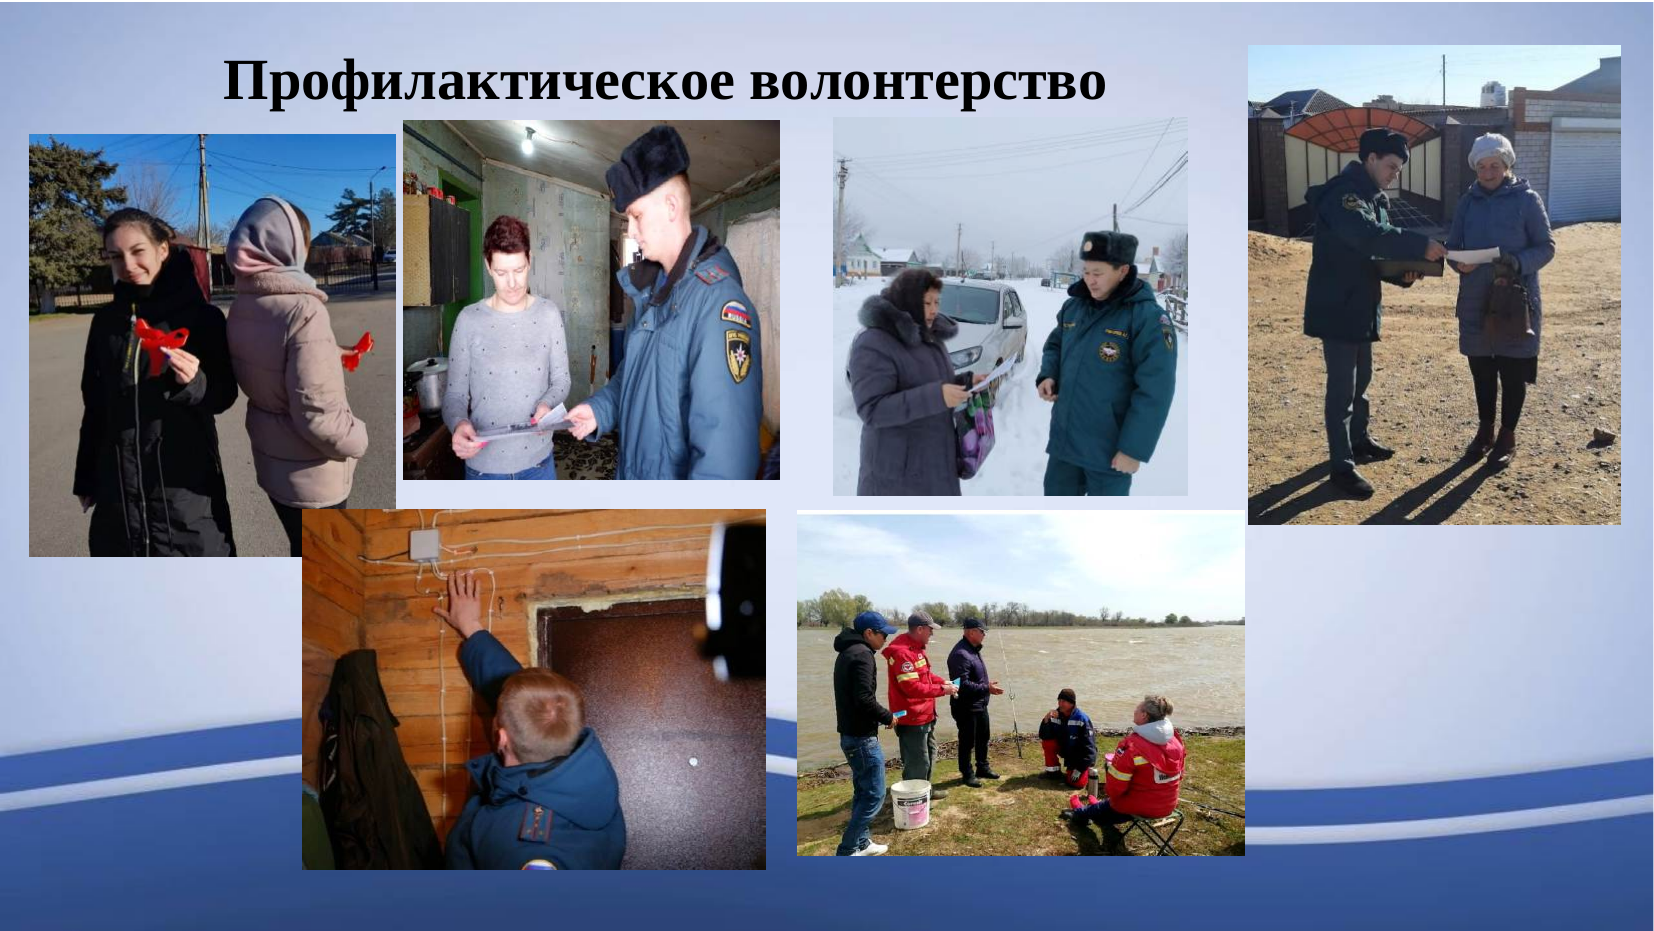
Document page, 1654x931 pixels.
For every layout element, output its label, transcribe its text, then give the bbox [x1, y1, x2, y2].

text_box Профилактическое волонтерство [0, 0, 1410, 156]
picture [0, 2, 1654, 931]
